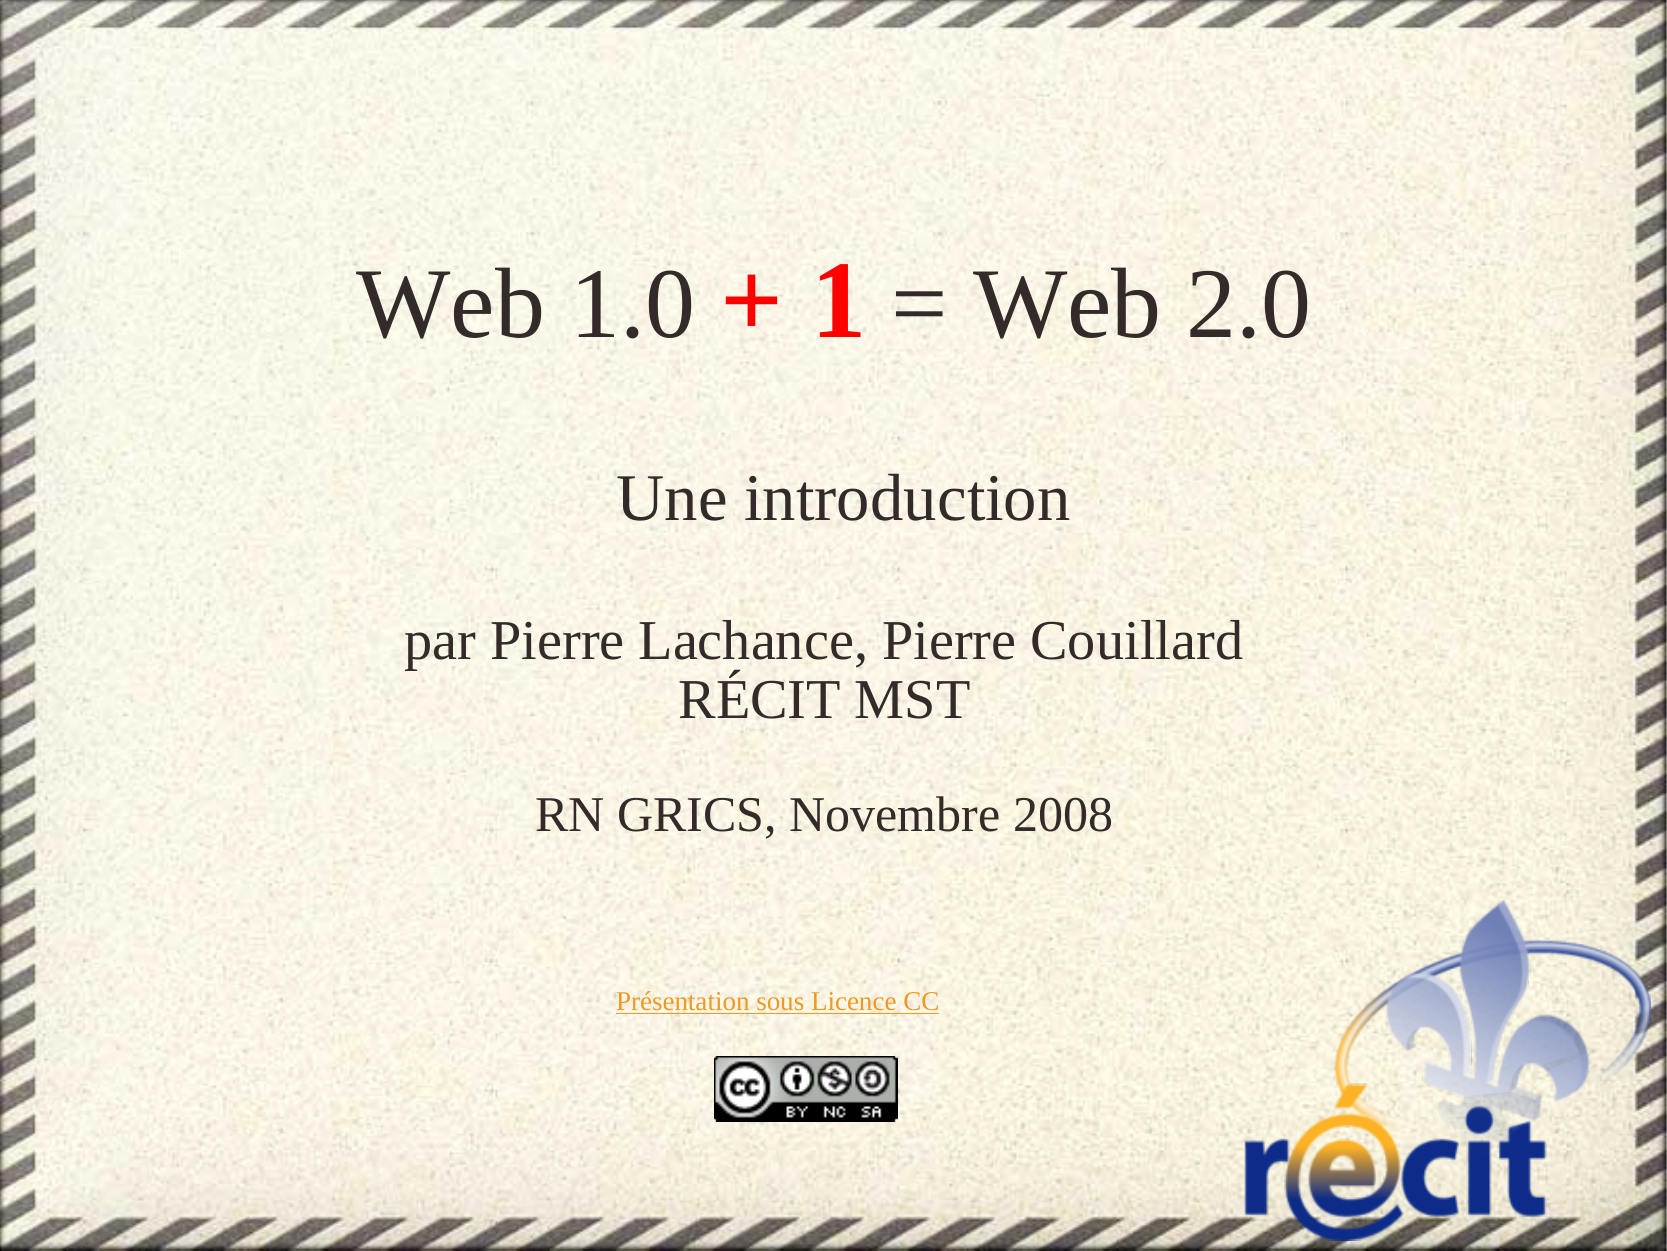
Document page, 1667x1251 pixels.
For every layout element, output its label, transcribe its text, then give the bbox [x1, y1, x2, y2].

picture [0, 0, 1667, 1251]
text_box Présentation sous Licence CC [616, 988, 1113, 1017]
subtitle Une introduction [301, 464, 1387, 616]
title Web 1.0 + 1 = Web 2.0 [141, 243, 1528, 445]
text_box par Pierre Lachance, Pierre Couillard RÉCIT MST RN GRICS, Novembre 2008 [265, 611, 1384, 843]
